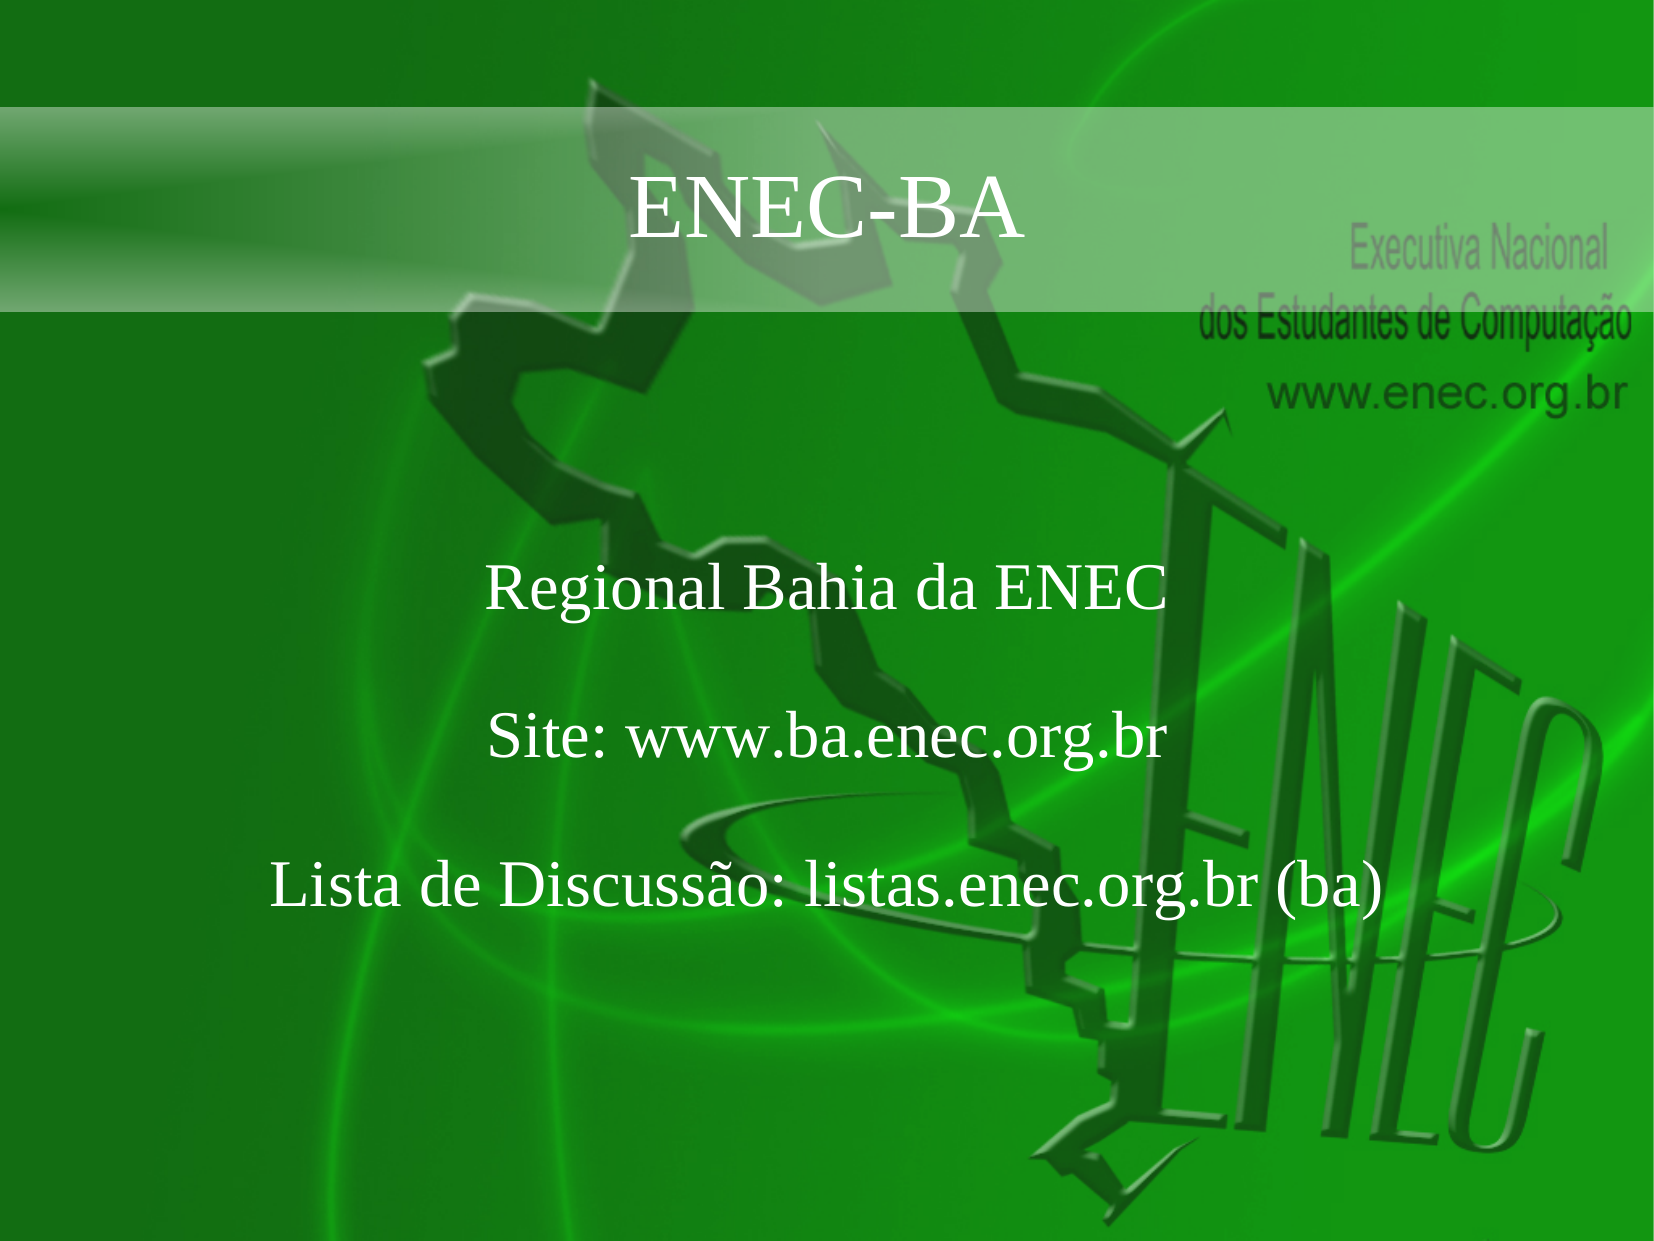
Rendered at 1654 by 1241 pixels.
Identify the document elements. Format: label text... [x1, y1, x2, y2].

subtitle Regional Bahia da ENEC Site: www.ba.enec.org.br Lista de Discussão: listas.enec.org.br (ba) [121, 344, 1534, 1127]
title ENEC-BA [121, 102, 1534, 310]
